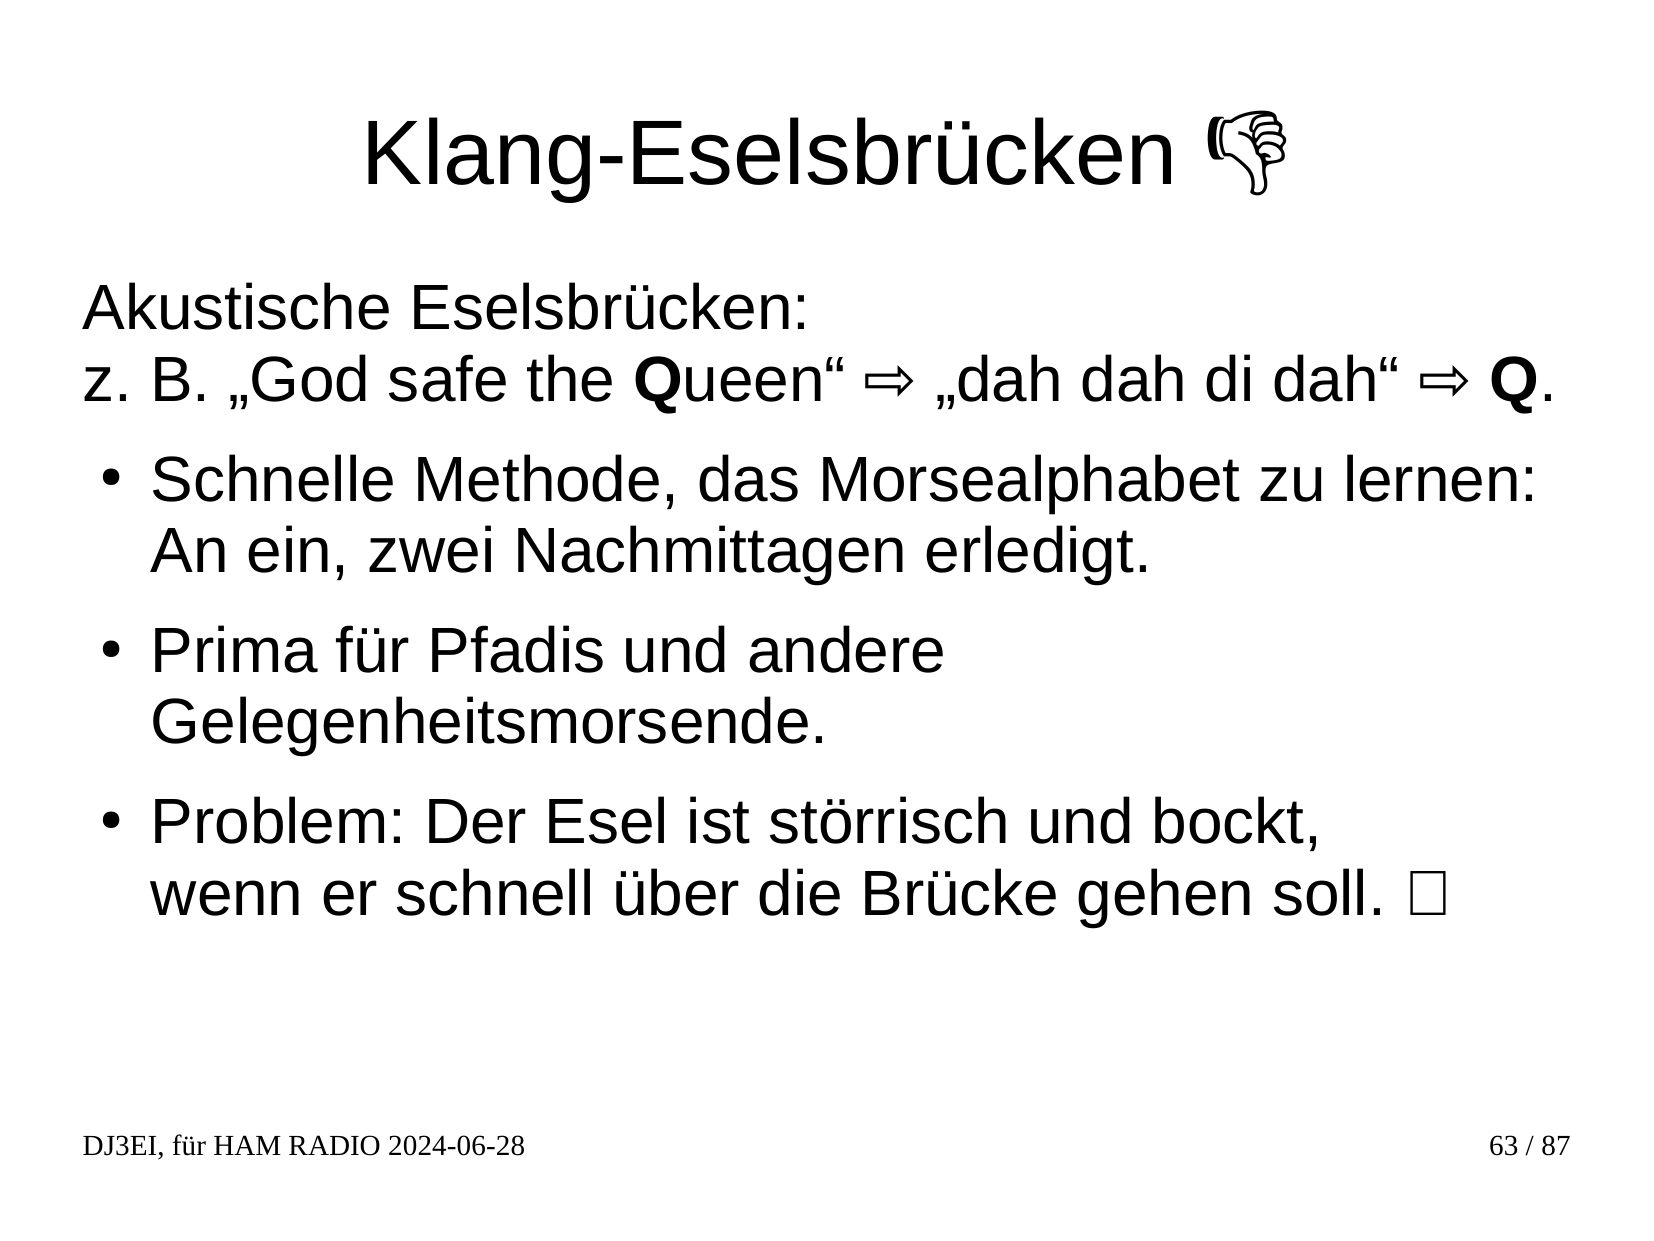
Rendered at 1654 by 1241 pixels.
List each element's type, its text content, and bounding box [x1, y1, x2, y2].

list Akustische Eselsbrücken: z. B. „God safe the Queen“ ⇨ „dah dah di dah“ ⇨ Q. Schnelle Methode, das Morsealphabet zu lernen: An ein, zwei Nachmittagen erledigt. Prima für Pfadis und andere Gelegenheitsmorsende. Problem: Der Esel ist störrisch und bockt, wenn er schnell über die Brücke gehen soll. 🫏 [82, 271, 1571, 991]
title Klang-Eselsbrücken 👎 [82, 49, 1571, 257]
